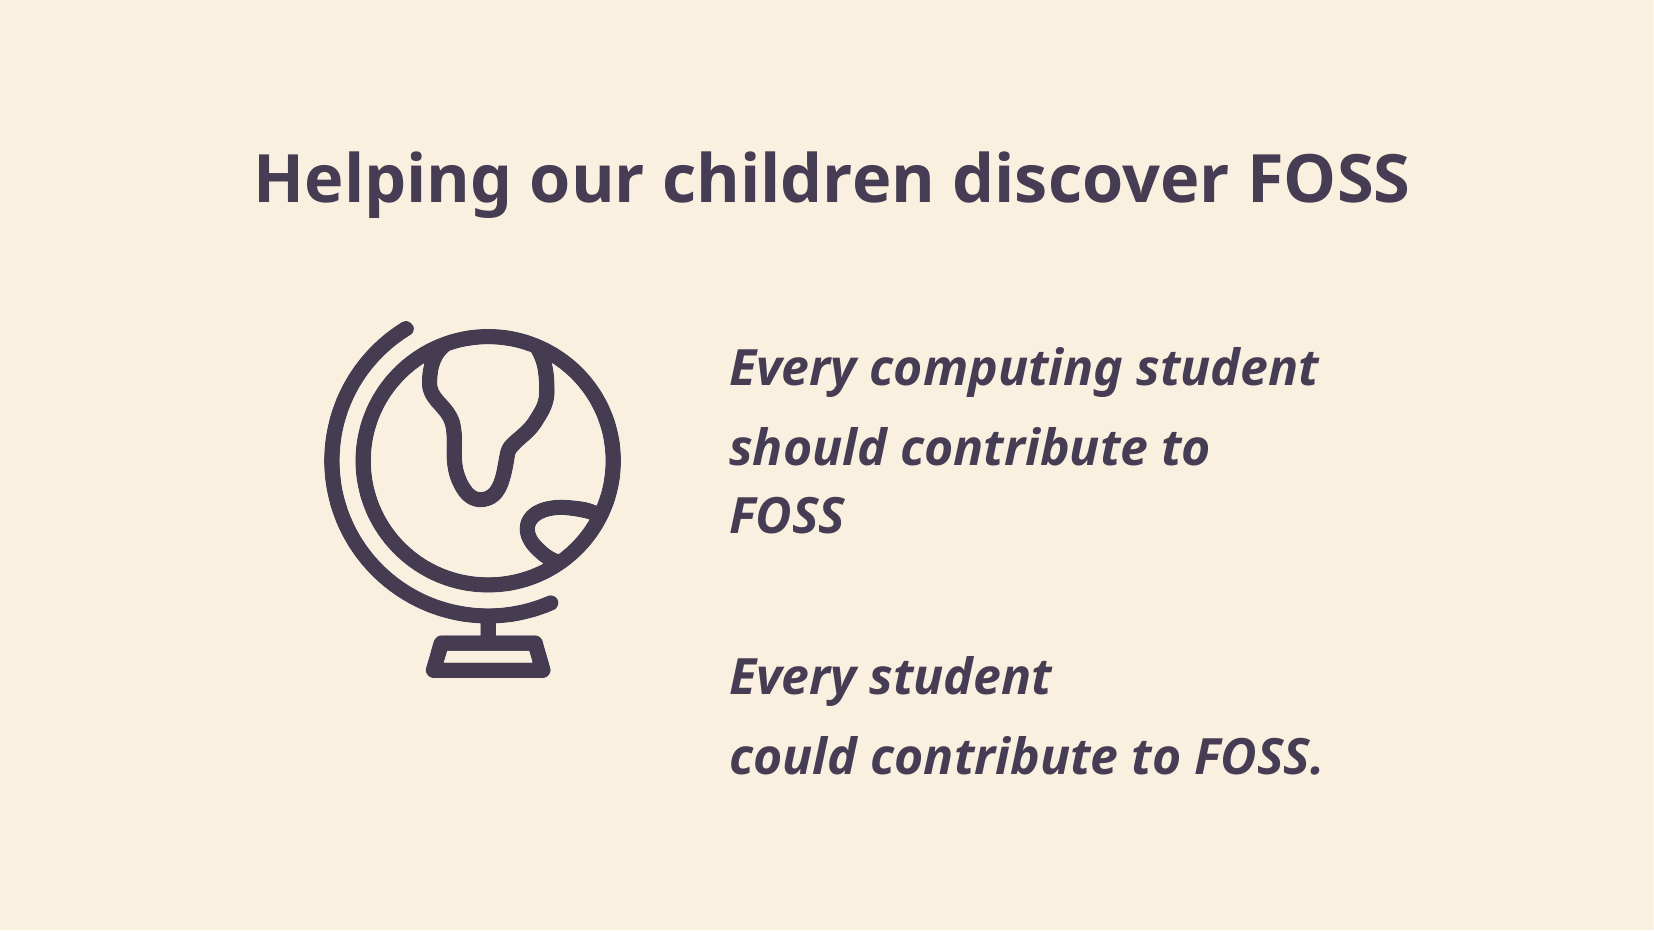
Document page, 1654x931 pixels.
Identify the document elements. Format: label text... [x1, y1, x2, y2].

text_box Helping our children discover FOSS [177, 124, 1489, 231]
text_box Every computing student should contribute to FOSS Every student could contribute to FOSS. [714, 324, 1347, 827]
picture [324, 321, 621, 679]
